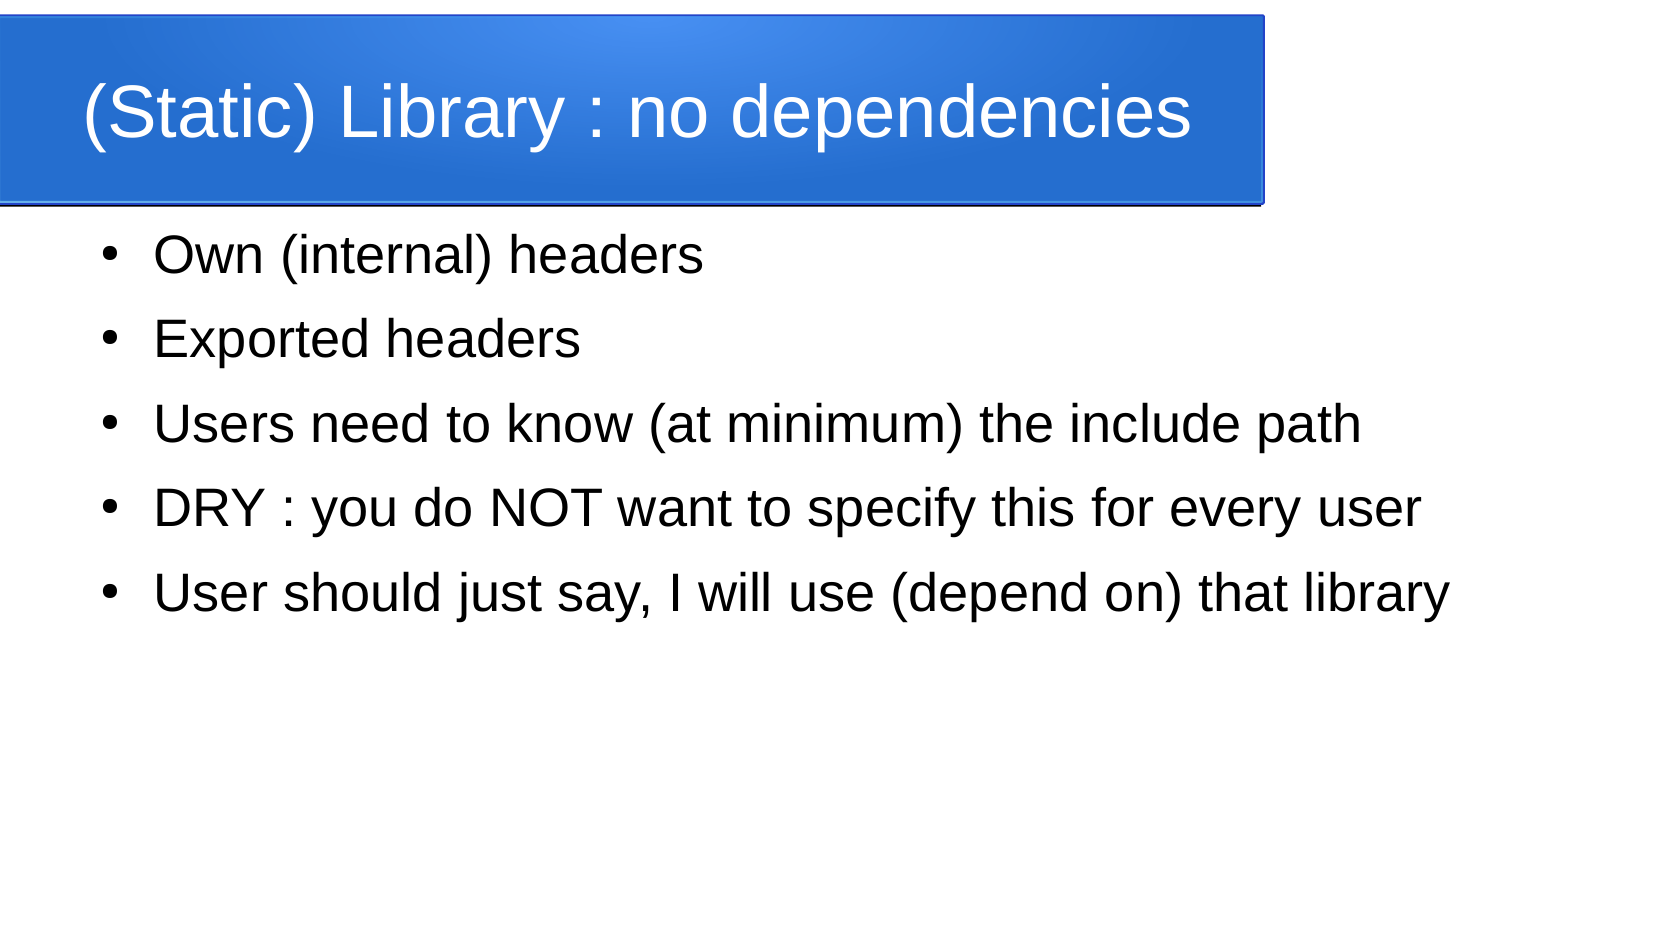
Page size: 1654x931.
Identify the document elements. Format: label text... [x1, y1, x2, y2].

list Own (internal) headers Exported headers Users need to know (at minimum) the include path DRY : you do NOT want to specify this for every user User should just say, I will use (depend on) that library [82, 224, 1591, 886]
title (Static) Library : no dependencies [82, 35, 1235, 189]
